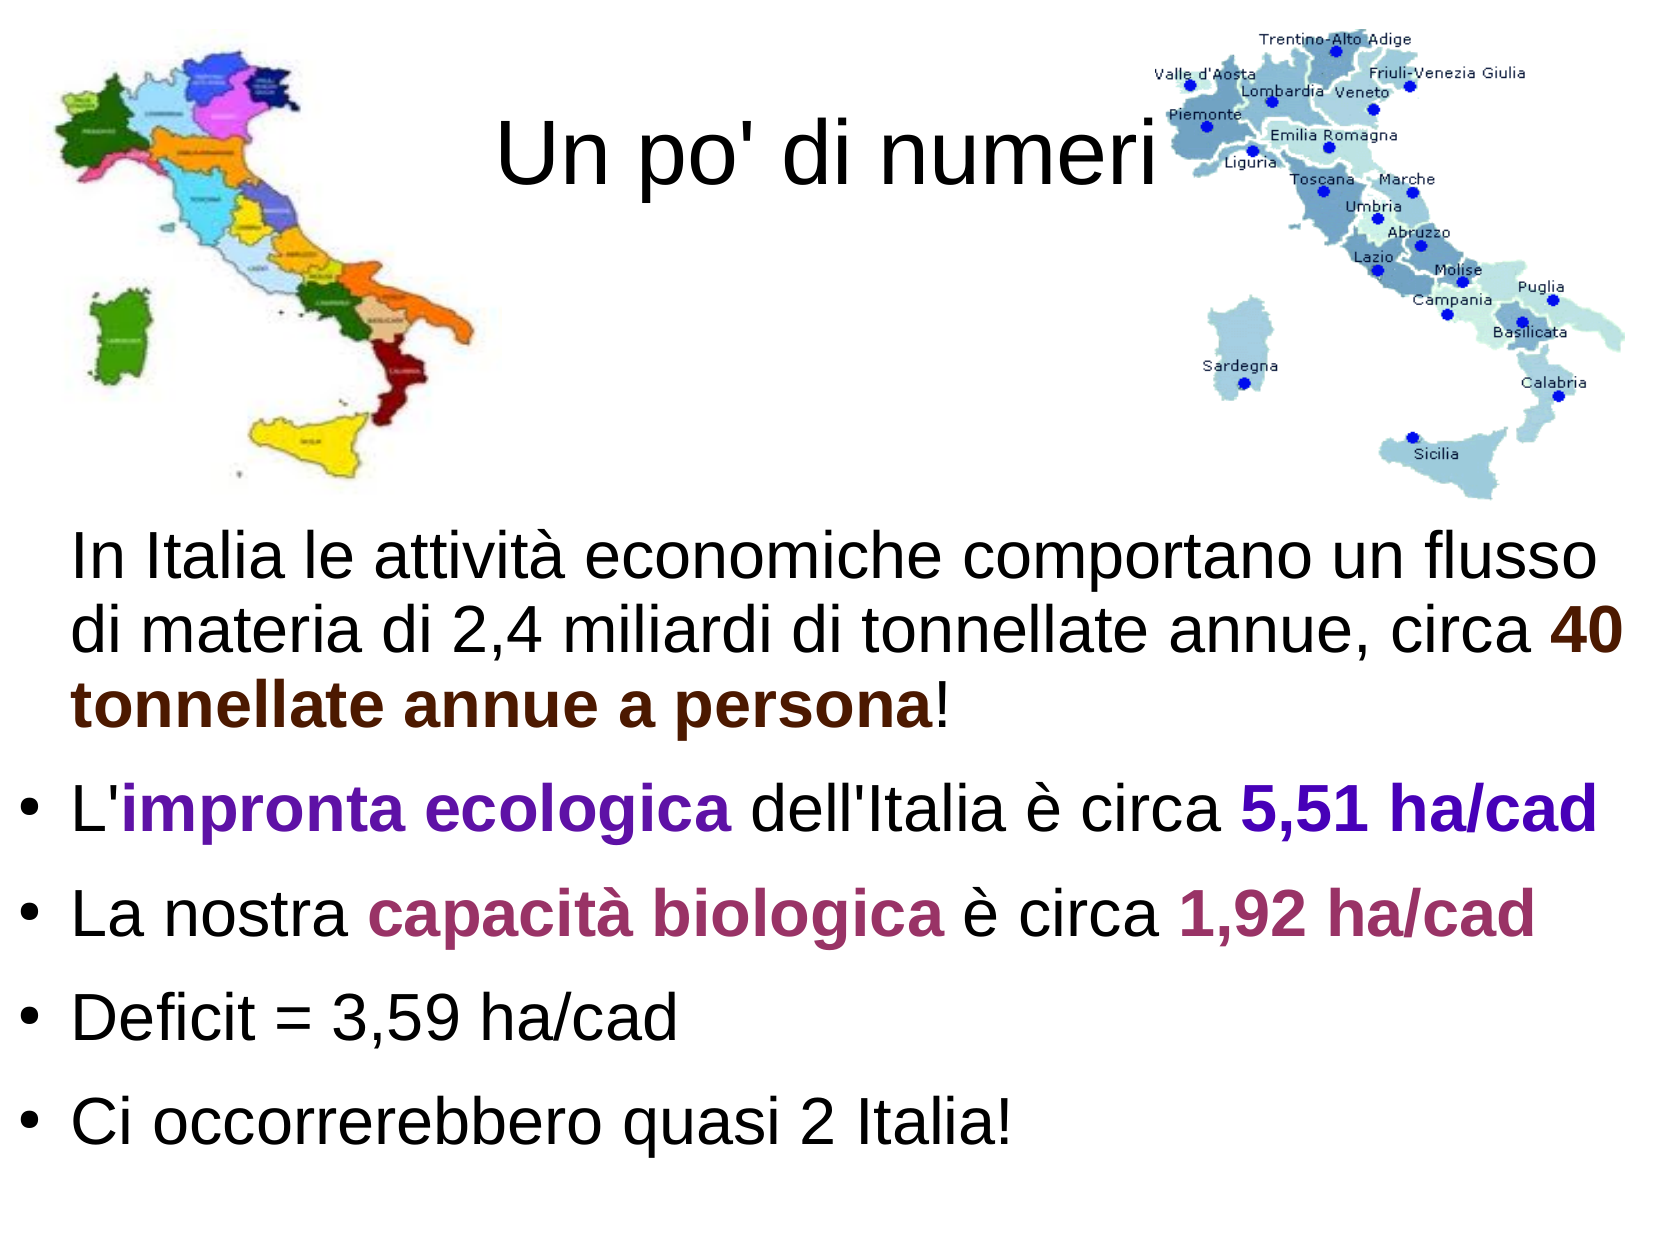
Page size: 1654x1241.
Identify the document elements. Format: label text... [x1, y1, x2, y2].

picture [1155, 29, 1625, 413]
title Un po' di numeri [82, 49, 1155, 257]
picture [29, 29, 502, 413]
list In Italia le attività economiche comportano un flusso di materia di 2,4 miliardi di tonnellate annue, circa 40 tonnellate annue a persona! L'impronta ecologica dell'Italia è circa 5,51 ha/cad La nostra capacità biologica è circa 1,92 ha/cad Deficit = 3,59 ha/cad Ci occorrerebbero quasi 2 Italia! [0, 413, 1654, 1232]
